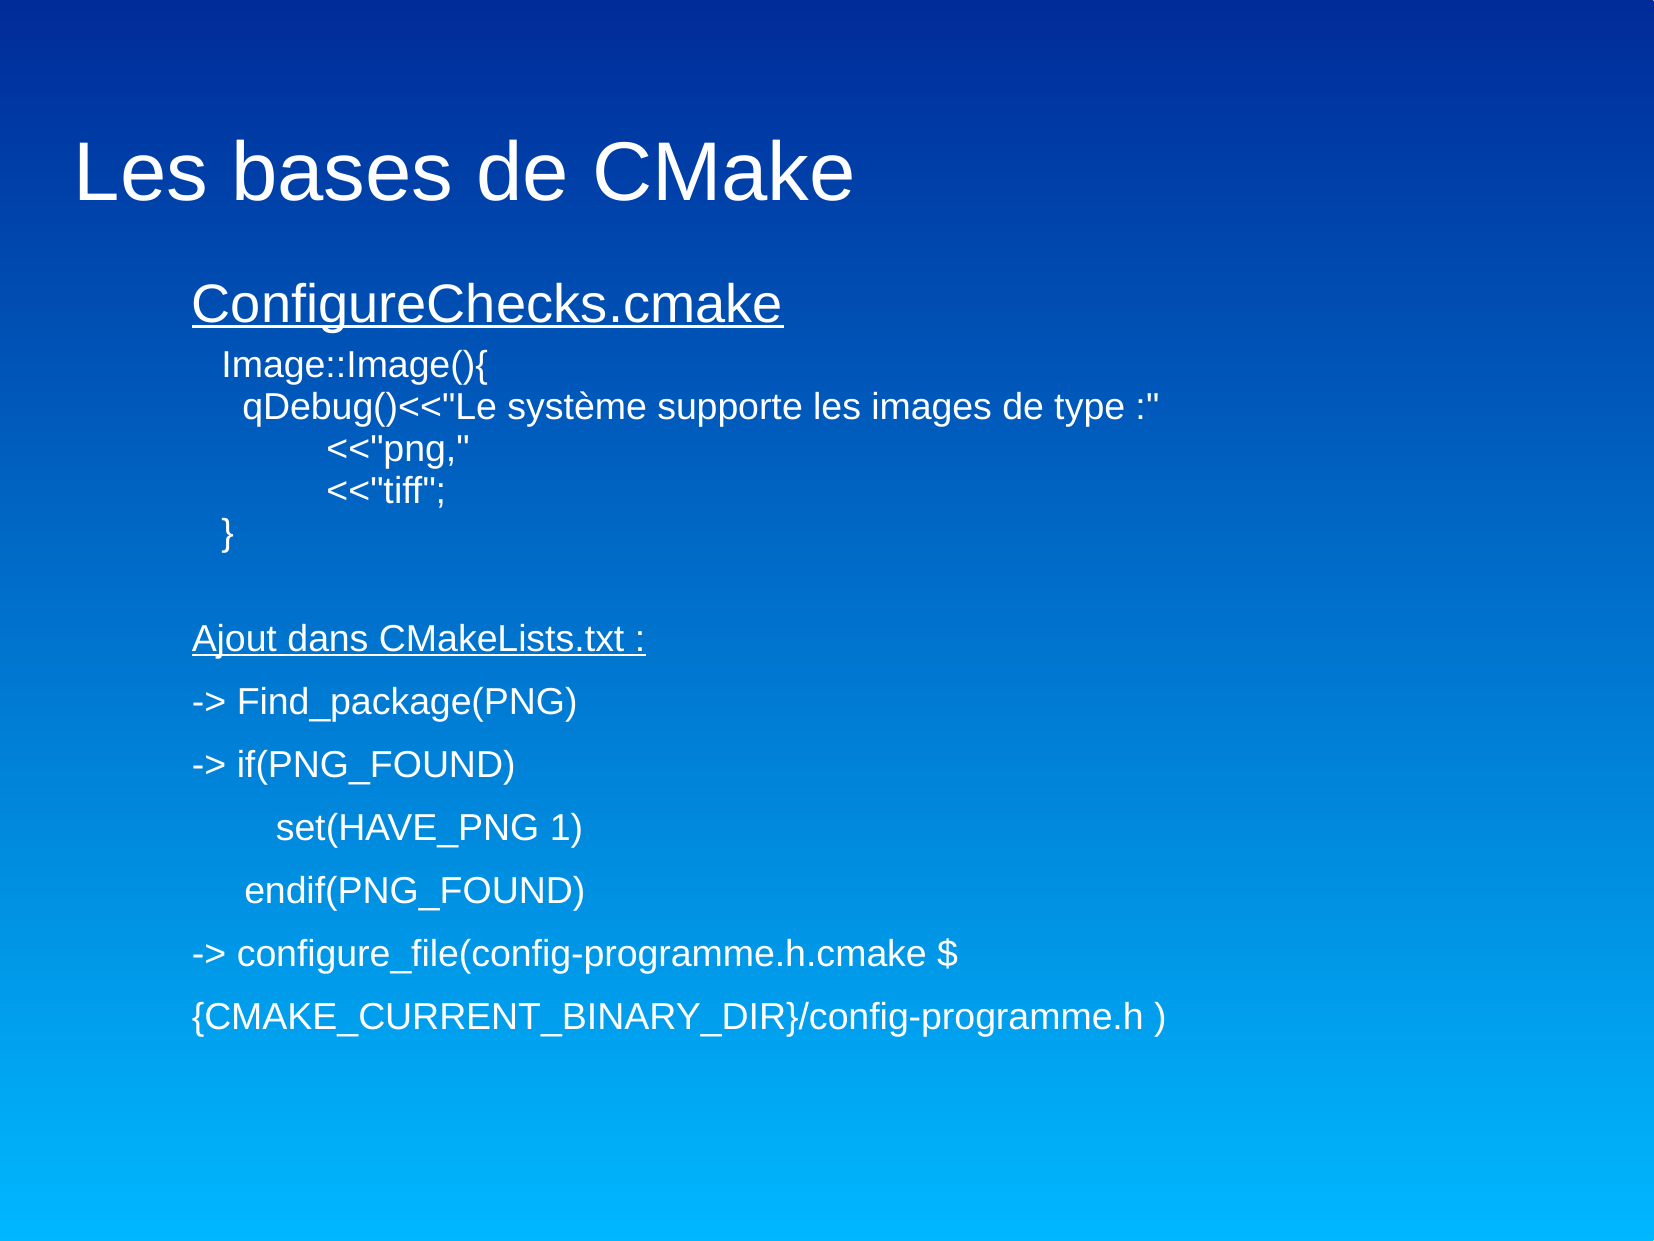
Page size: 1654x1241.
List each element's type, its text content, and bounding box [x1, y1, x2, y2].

text_box Image::Image(){ qDebug()<<"Le système supporte les images de type :" <<"png," <<"tiff"; } [206, 336, 1270, 562]
text_box ConfigureChecks.cmake [177, 265, 1182, 342]
text_box Ajout dans CMakeLists.txt : -> Find_package(PNG) -> if(PNG_FOUND) set(HAVE_PNG 1) endif(PNG_FOUND) -> configure_file(config-programme.h.cmake ${CMAKE_CURRENT_BINARY_DIR}/config-programme.h ) [177, 589, 1477, 1025]
text_box Les bases de CMake [59, 118, 945, 226]
